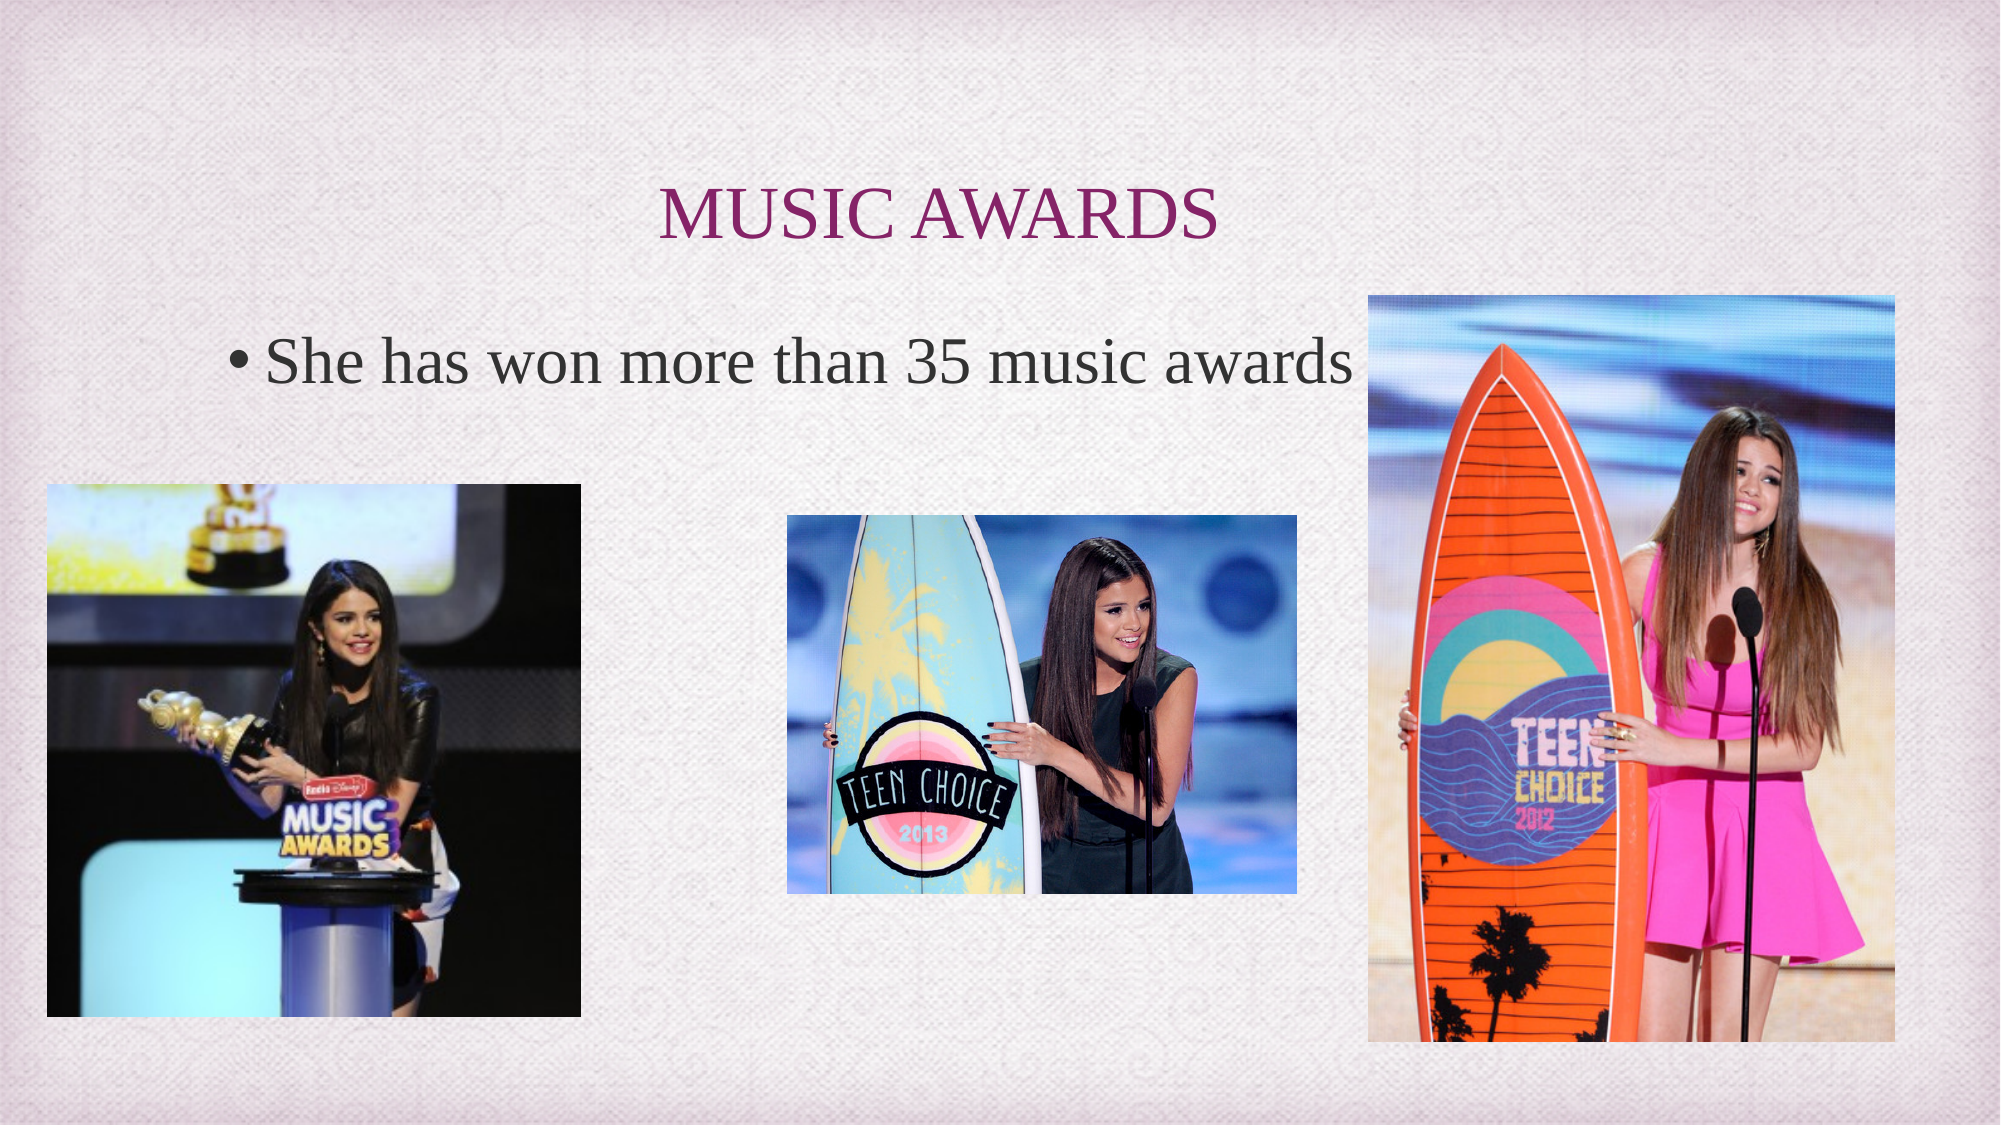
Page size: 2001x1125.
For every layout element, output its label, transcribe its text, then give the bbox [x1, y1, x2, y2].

list She has won more than 35 music awards [212, 318, 1368, 1013]
picture [0, 0, 2001, 1125]
title MUSIC AWARDS [212, 59, 1788, 263]
